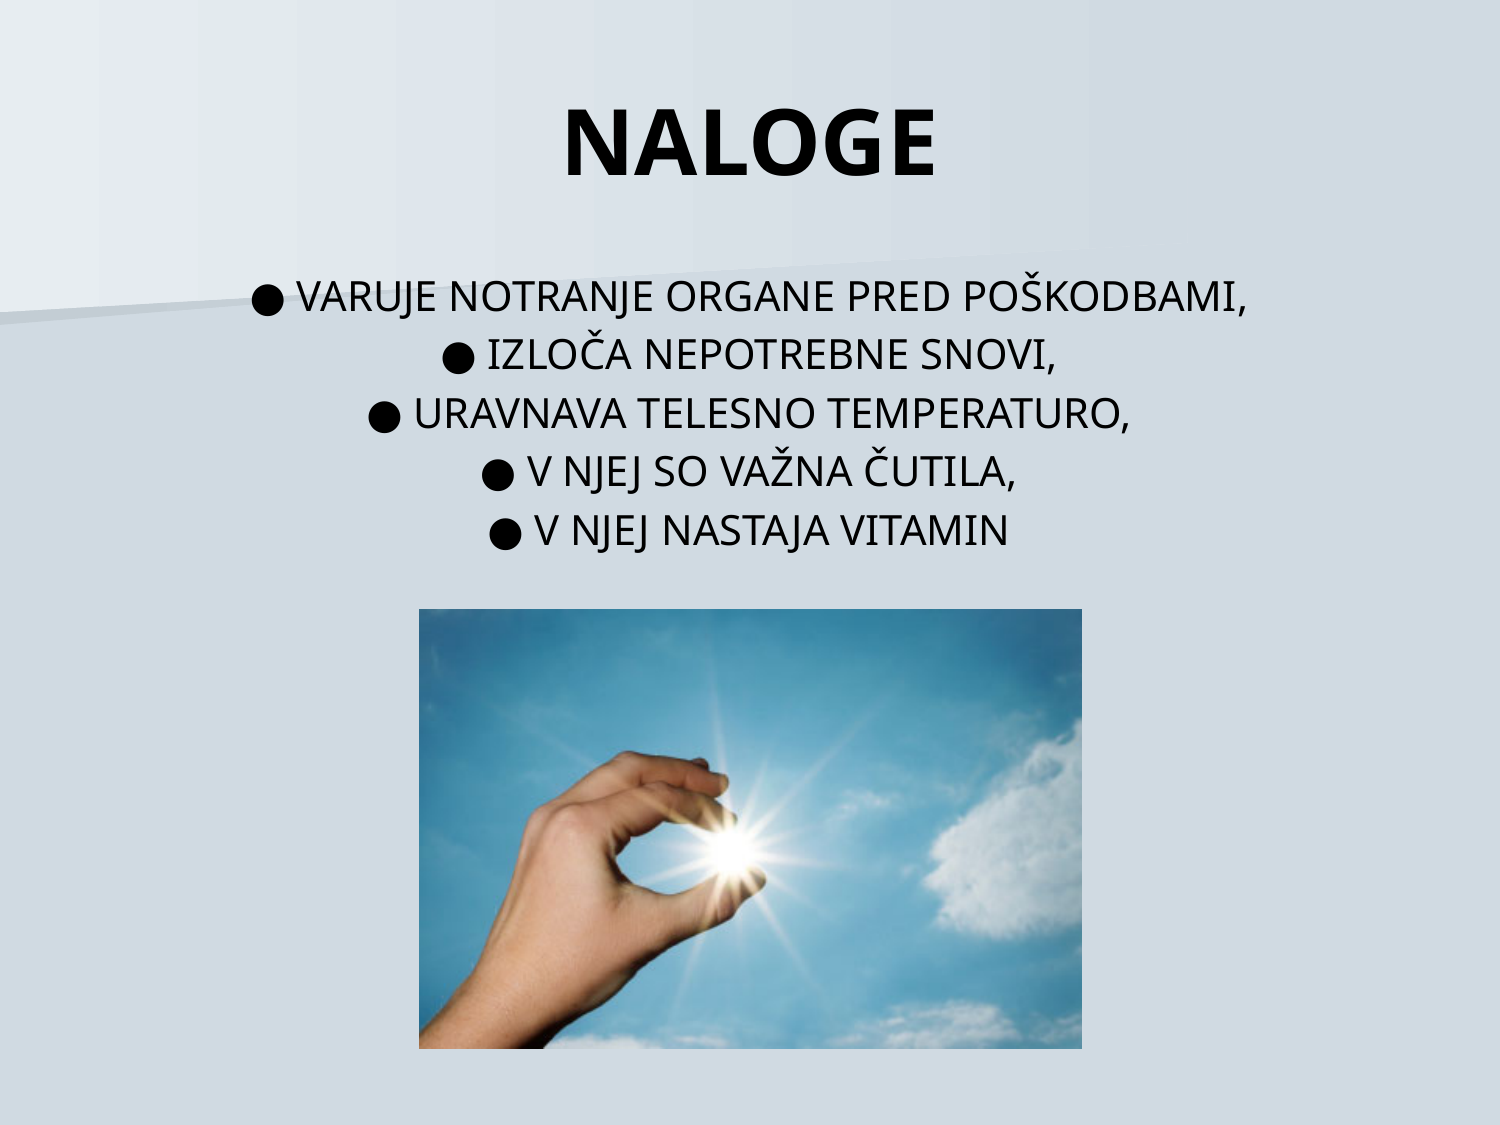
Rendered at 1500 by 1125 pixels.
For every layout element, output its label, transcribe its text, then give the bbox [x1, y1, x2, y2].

title NALOGE [75, 45, 1425, 233]
picture [419, 609, 1082, 1049]
list ● VARUJE NOTRANJE ORGANE PRED POŠKODBAMI, ● IZLOČA NEPOTREBNE SNOVI, ● URAVNAVA TELESNO TEMPERATURO, ● V NJEJ SO VAŽNA ČUTILA, ● V NJEJ NASTAJA VITAMIN [75, 262, 1424, 1000]
